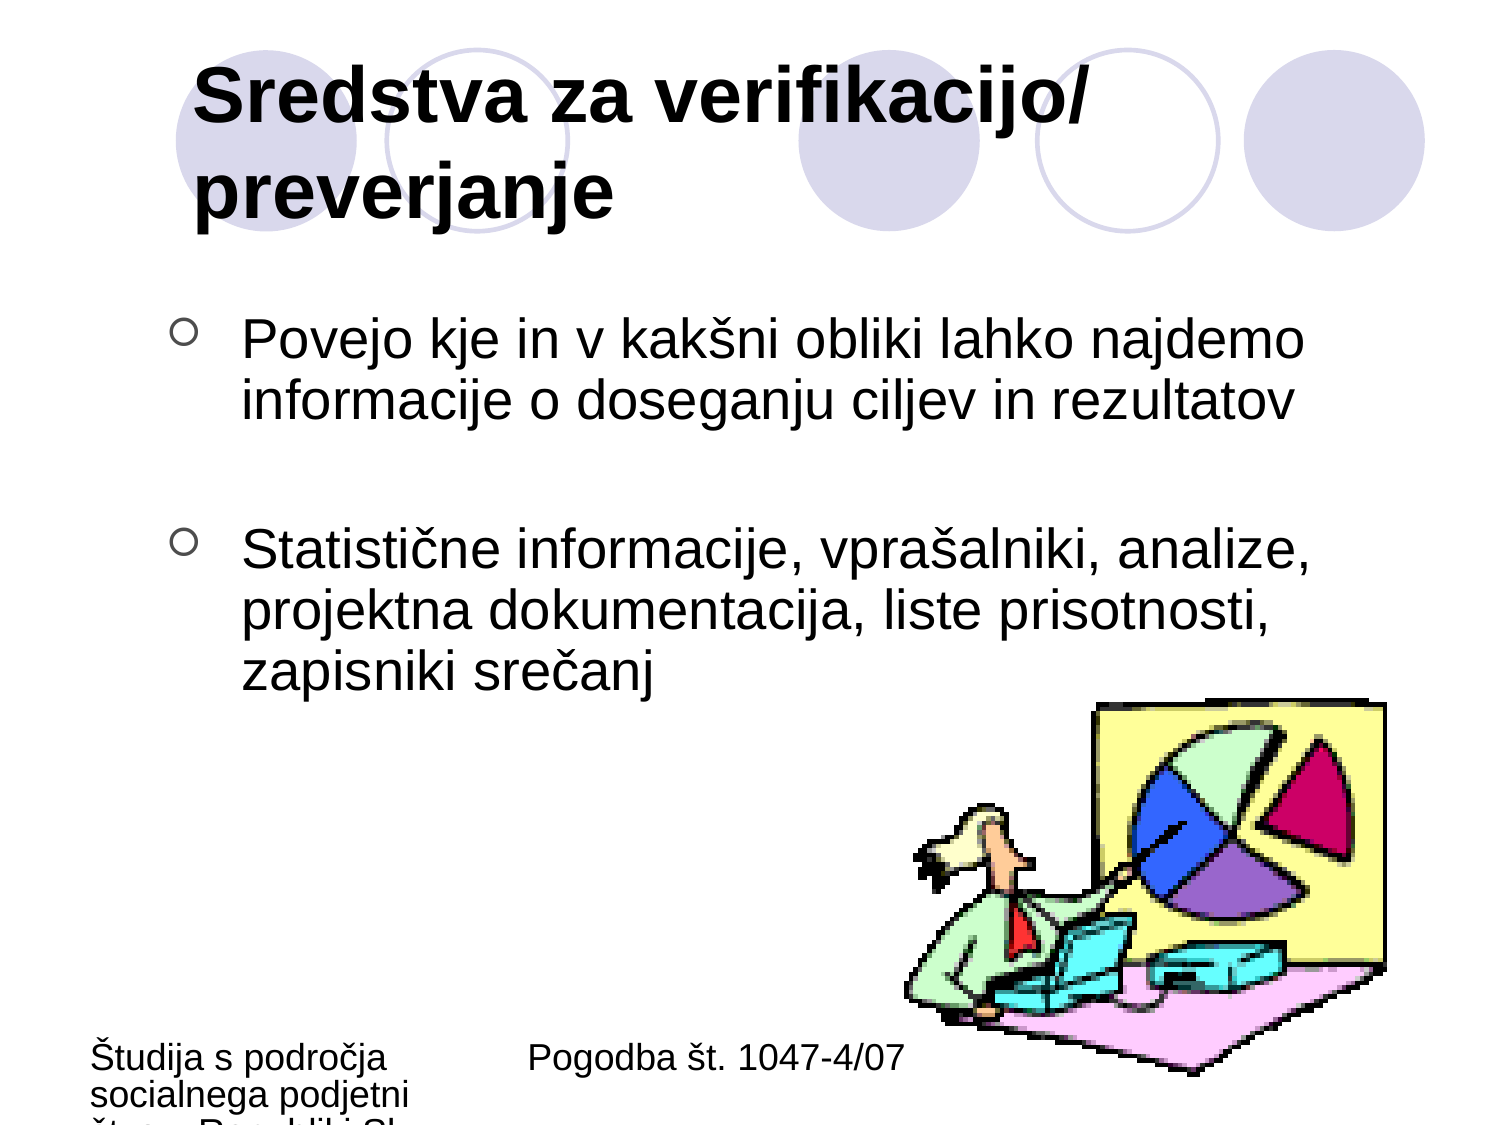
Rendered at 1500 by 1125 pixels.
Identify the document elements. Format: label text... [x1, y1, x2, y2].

title Sredstva za verifikacijo/ preverjanje [53, 0, 1459, 337]
list Povejo kje in v kakšni obliki lahko najdemo informacije o doseganju ciljev in rezultatov Statistične informacije, vprašalniki, analize, projektna dokumentacija, liste prisotnosti, zapisniki srečanj [76, 302, 1471, 975]
picture [891, 689, 1415, 1077]
